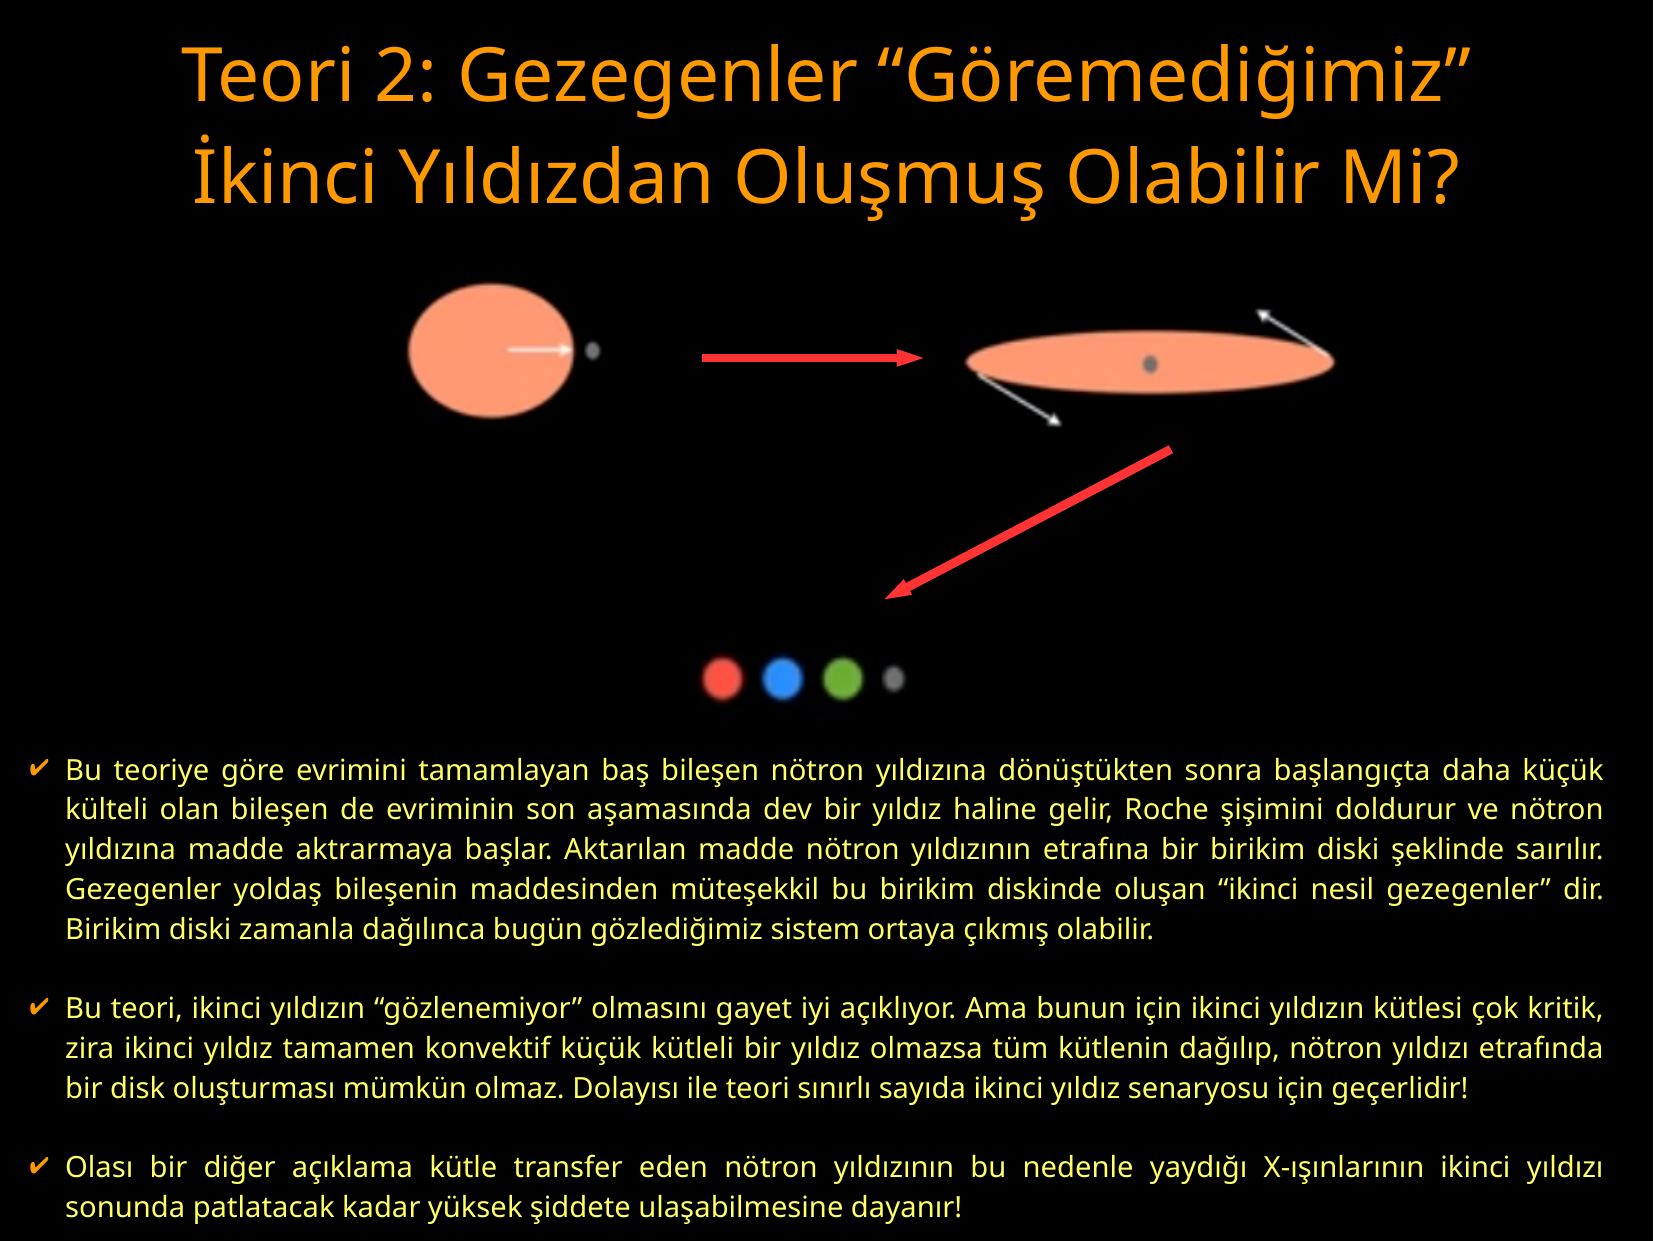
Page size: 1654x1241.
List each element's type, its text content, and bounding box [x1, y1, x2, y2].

picture [916, 261, 1367, 463]
text_box Bu teoriye göre evrimini tamamlayan baş bileşen nötron yıldızına dönüştükten sonra başlangıçta daha küçük külteli olan bileşen de evriminin son aşamasında dev bir yıldız haline gelir, Roche şişimini doldurur ve nötron yıldızına madde aktrarmaya başlar. Aktarılan madde nötron yıldızının etrafına bir birikim diski şeklinde saırılır. Gezegenler yoldaş bileşenin maddesinden müteşekkil bu birikim diskinde oluşan “ikinci nesil gezegenler” dir. Birikim diski zamanla dağılınca bugün gözlediğimiz sistem ortaya çıkmış olabilir. Bu teori, ikinci yıldızın “gözlenemiyor” olmasını gayet iyi açıklıyor. Ama bunun için ikinci yıldızın kütlesi çok kritik, zira ikinci yıldız tamamen konvektif küçük kütleli bir yıldız olmazsa tüm kütlenin dağılıp, nötron yıldızı etrafında bir disk oluşturması mümkün olmaz. Dolayısı ile teori sınırlı sayıda ikinci yıldız senaryosu için geçerlidir! Olası bir diğer açıklama kütle transfer eden nötron yıldızının bu nedenle yaydığı X-ışınlarının ikinci yıldızı sonunda patlatacak kadar yüksek şiddete ulaşabilmesine dayanır! [15, 741, 1621, 1223]
picture [342, 253, 650, 442]
title Teori 2: Gezegenler “Göremediğimiz” İkinci Yıldızdan Oluşmuş Olabilir Mi? [82, 19, 1571, 228]
picture [644, 599, 976, 741]
